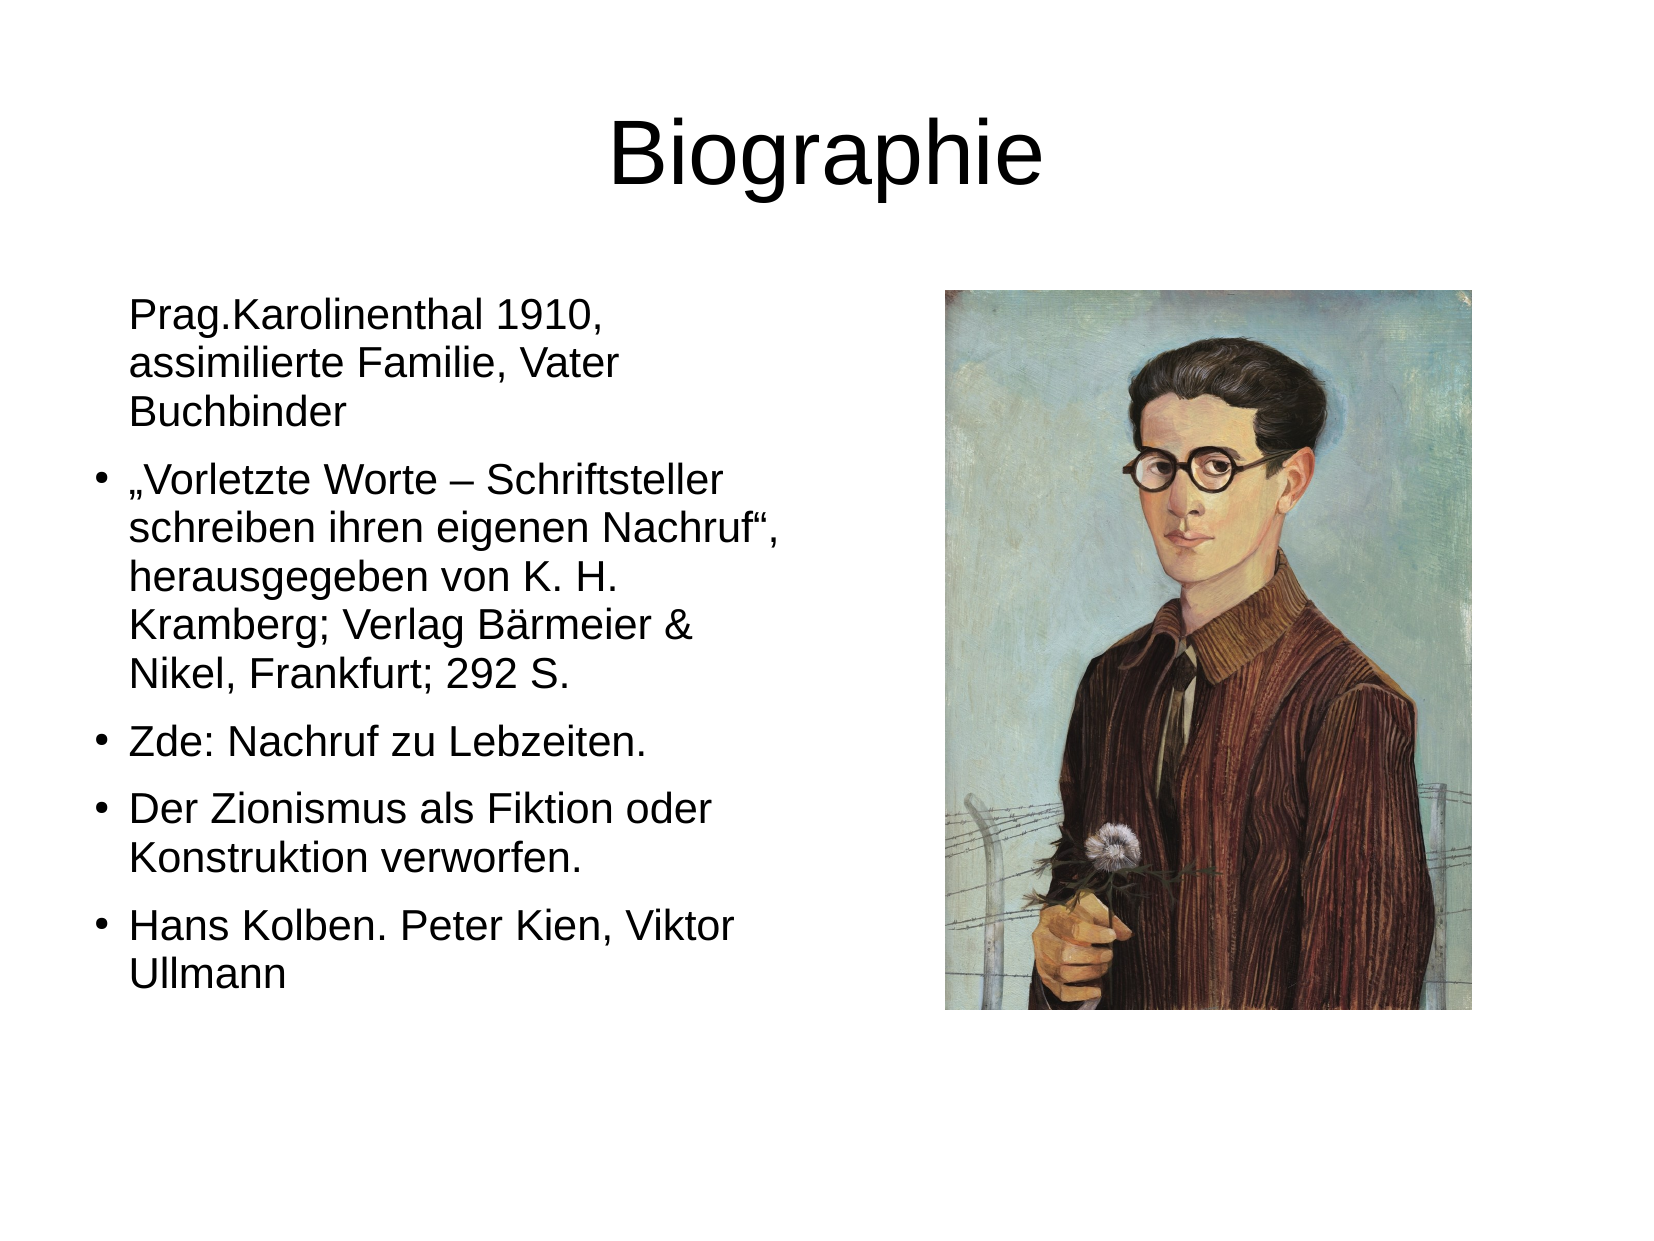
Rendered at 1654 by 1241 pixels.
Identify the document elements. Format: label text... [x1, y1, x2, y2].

picture [945, 290, 1472, 1010]
title Biographie [82, 49, 1571, 257]
list Prag.Karolinenthal 1910, assimilierte Familie, Vater Buchbinder „Vorletzte Worte – Schriftsteller schreiben ihren eigenen Nachruf“, herausgegeben von K. H. Kramberg; Verlag Bärmeier & Nikel, Frankfurt; 292 S. Zde: Nachruf zu Lebzeiten. Der Zionismus als Fiktion oder Konstruktion verworfen. Hans Kolben. Peter Kien, Viktor Ullmann [82, 290, 809, 1010]
